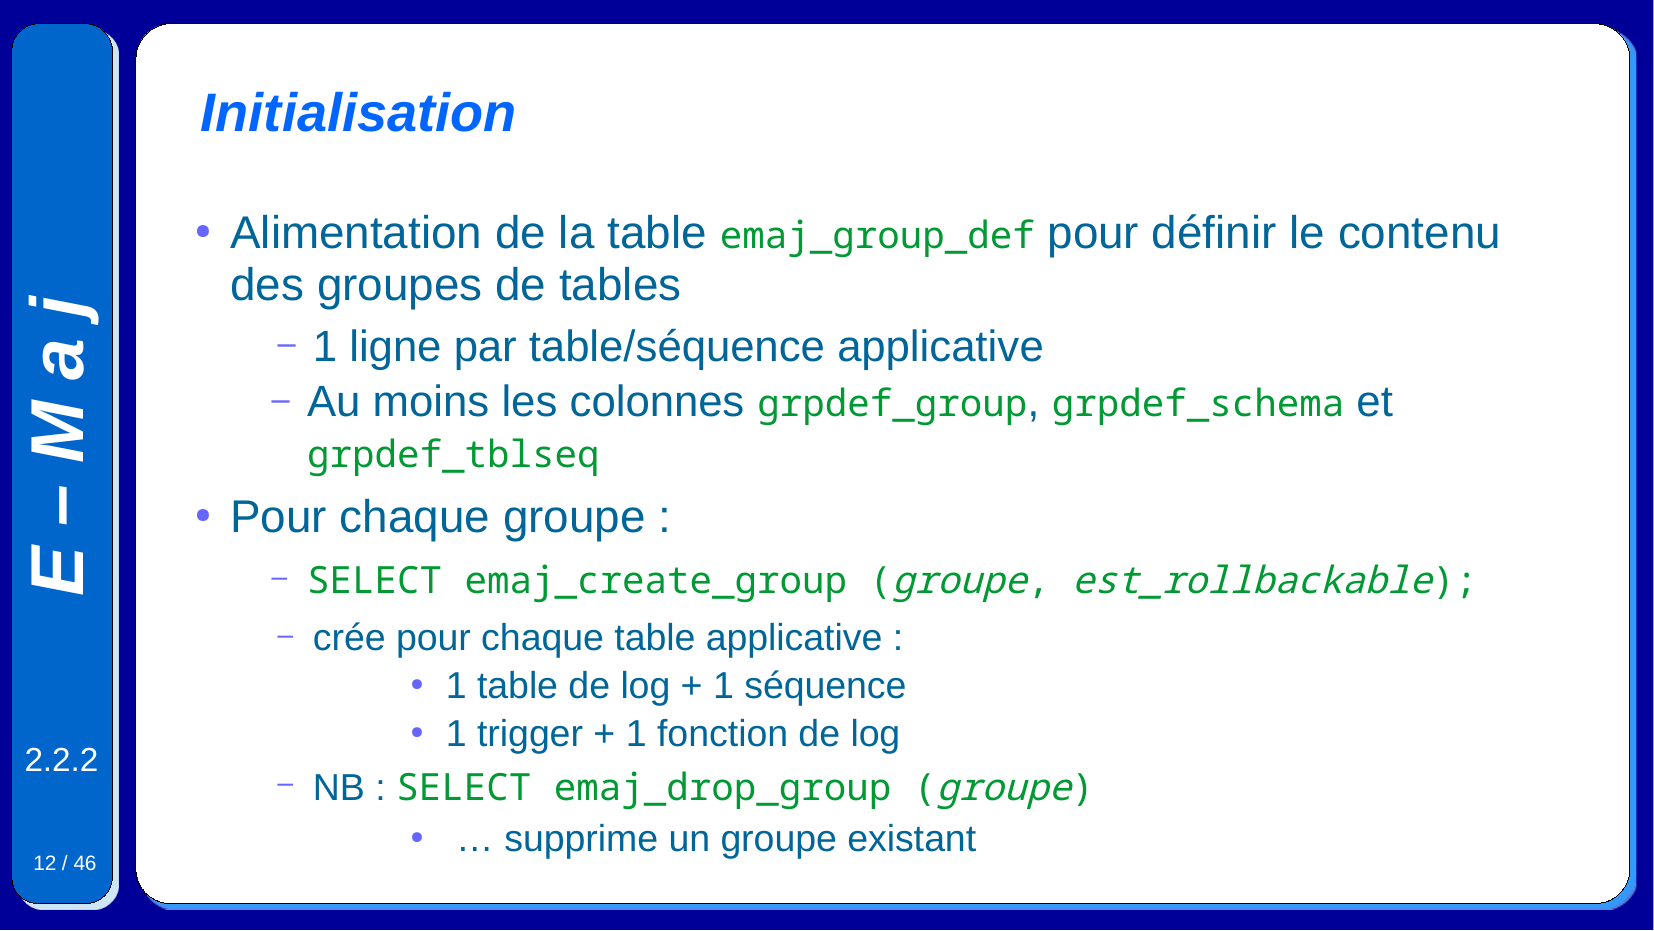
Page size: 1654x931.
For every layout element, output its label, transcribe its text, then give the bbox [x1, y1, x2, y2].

list Alimentation de la table emaj_group_def pour définir le contenu des groupes de tables 1 ligne par table/séquence applicative Au moins les colonnes grpdef_group, grpdef_schema et grpdef_tblseq Pour chaque groupe : SELECT emaj_create_group (groupe, est_rollbackable); crée pour chaque table applicative : 1 table de log + 1 séquence 1 trigger + 1 fonction de log NB : SELECT emaj_drop_group (groupe) … supprime un groupe existant [177, 206, 1587, 839]
title Initialisation [200, 34, 1575, 191]
